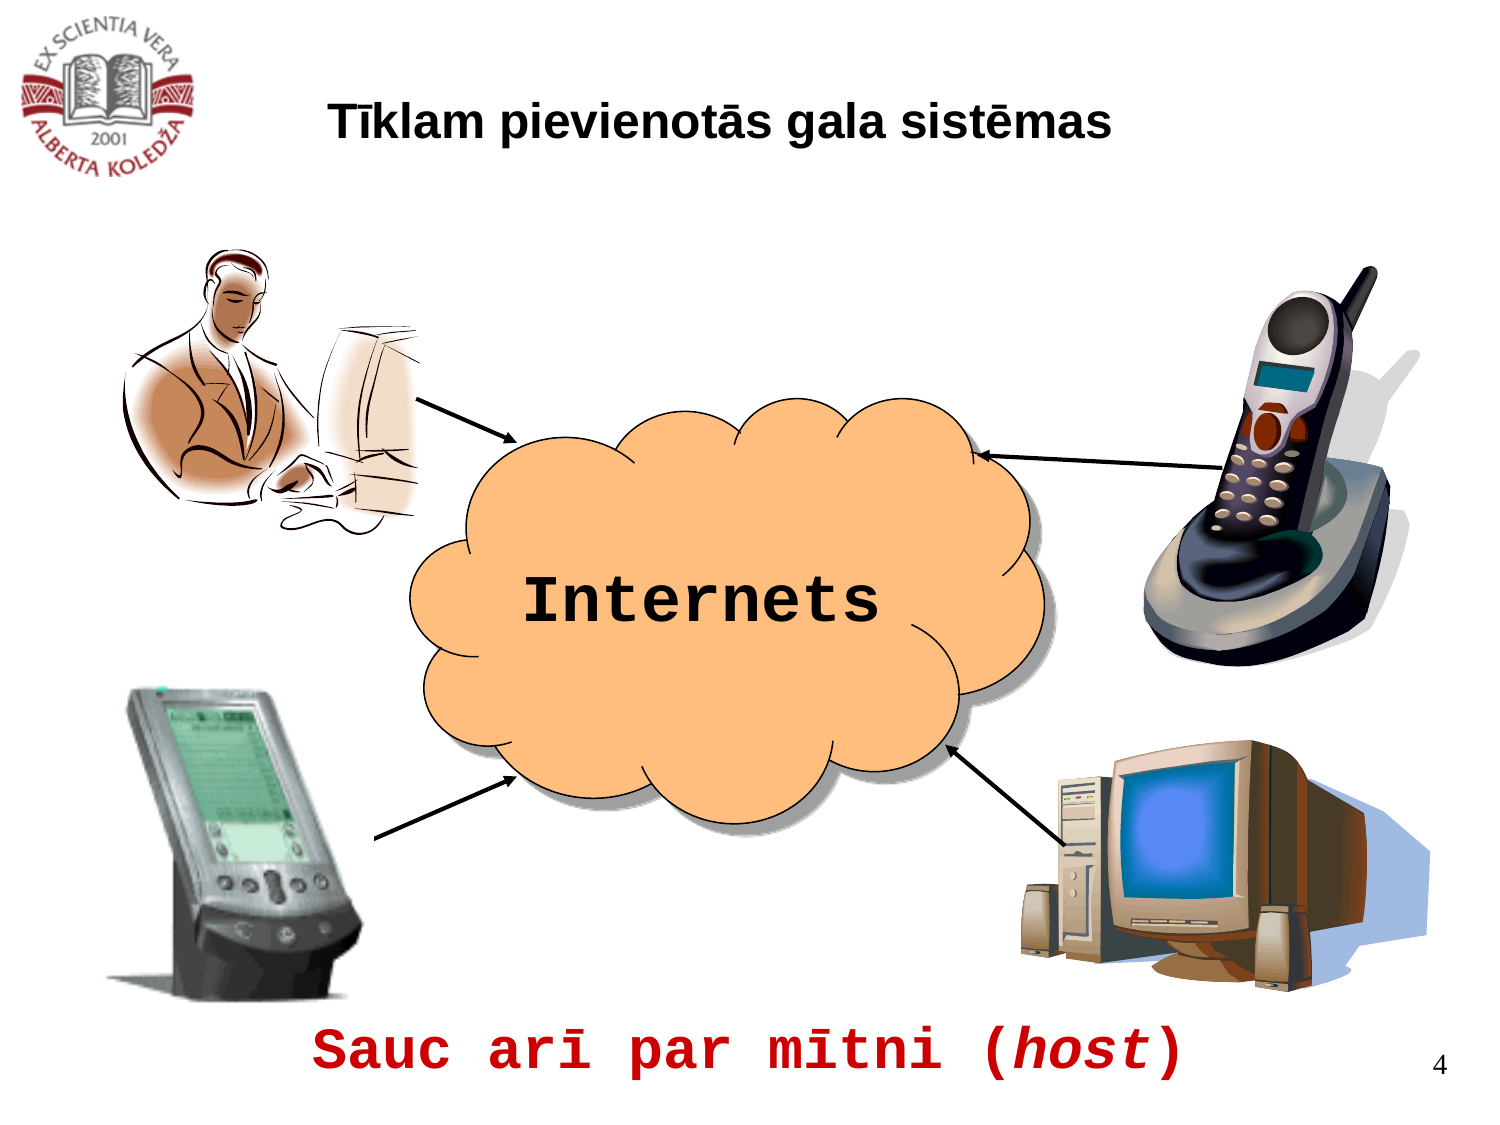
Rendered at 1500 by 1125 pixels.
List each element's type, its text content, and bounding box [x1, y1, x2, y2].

text_box <skaitlis> [1312, 1037, 1463, 1101]
picture [1139, 261, 1425, 670]
text_box Sauc arī par mītni (host) [298, 1002, 1203, 1088]
picture [113, 247, 421, 539]
title Tīklam pievienotās gala sistēmas [50, 62, 1374, 175]
picture [100, 650, 374, 1023]
picture [21, 16, 194, 177]
picture [1020, 740, 1431, 992]
text_box [409, 398, 1045, 824]
text_box Internets [506, 546, 897, 643]
